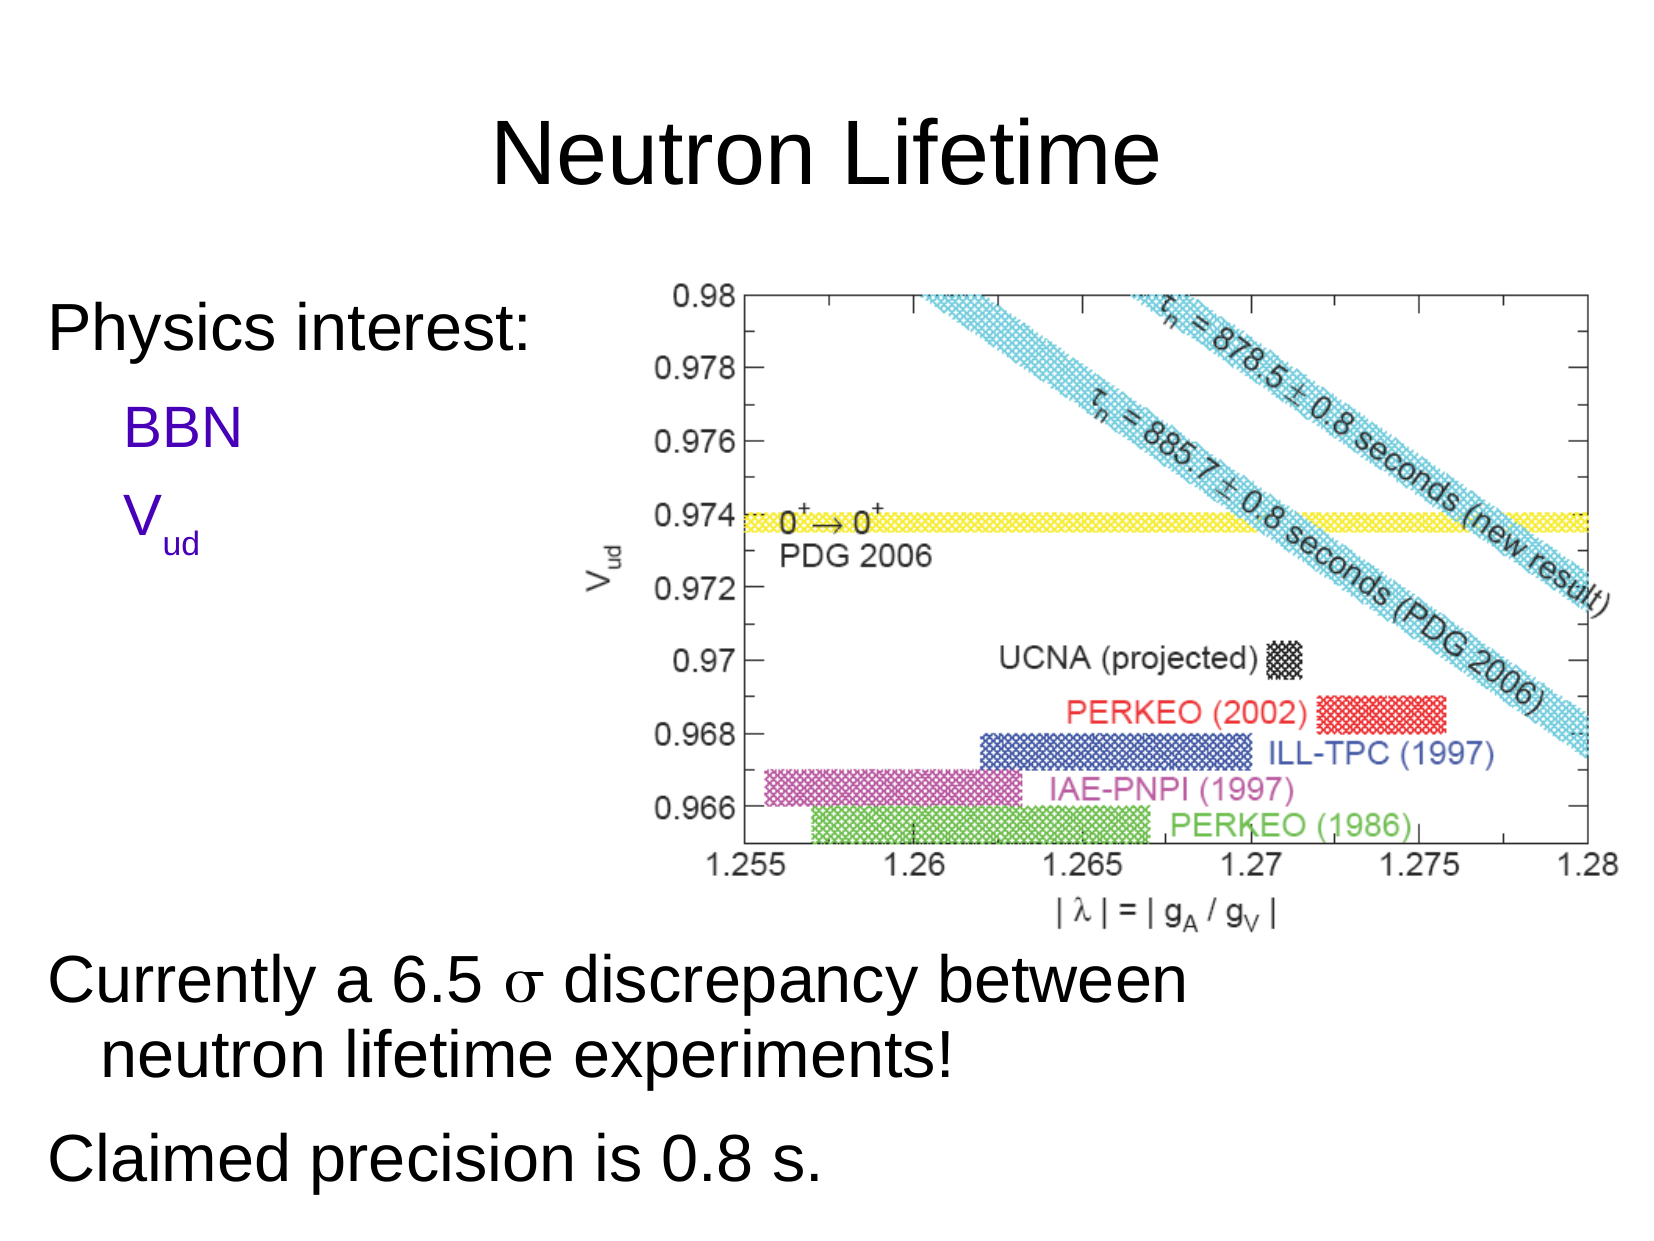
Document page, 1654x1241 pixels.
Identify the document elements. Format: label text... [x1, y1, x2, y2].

list Currently a 6.5  discrepancy between neutron lifetime experiments! Claimed precision is 0.8 s. [29, 941, 1418, 1221]
list Physics interest: BBN Vud [29, 290, 745, 621]
picture [572, 265, 1625, 937]
title Neutron Lifetime [82, 49, 1571, 257]
